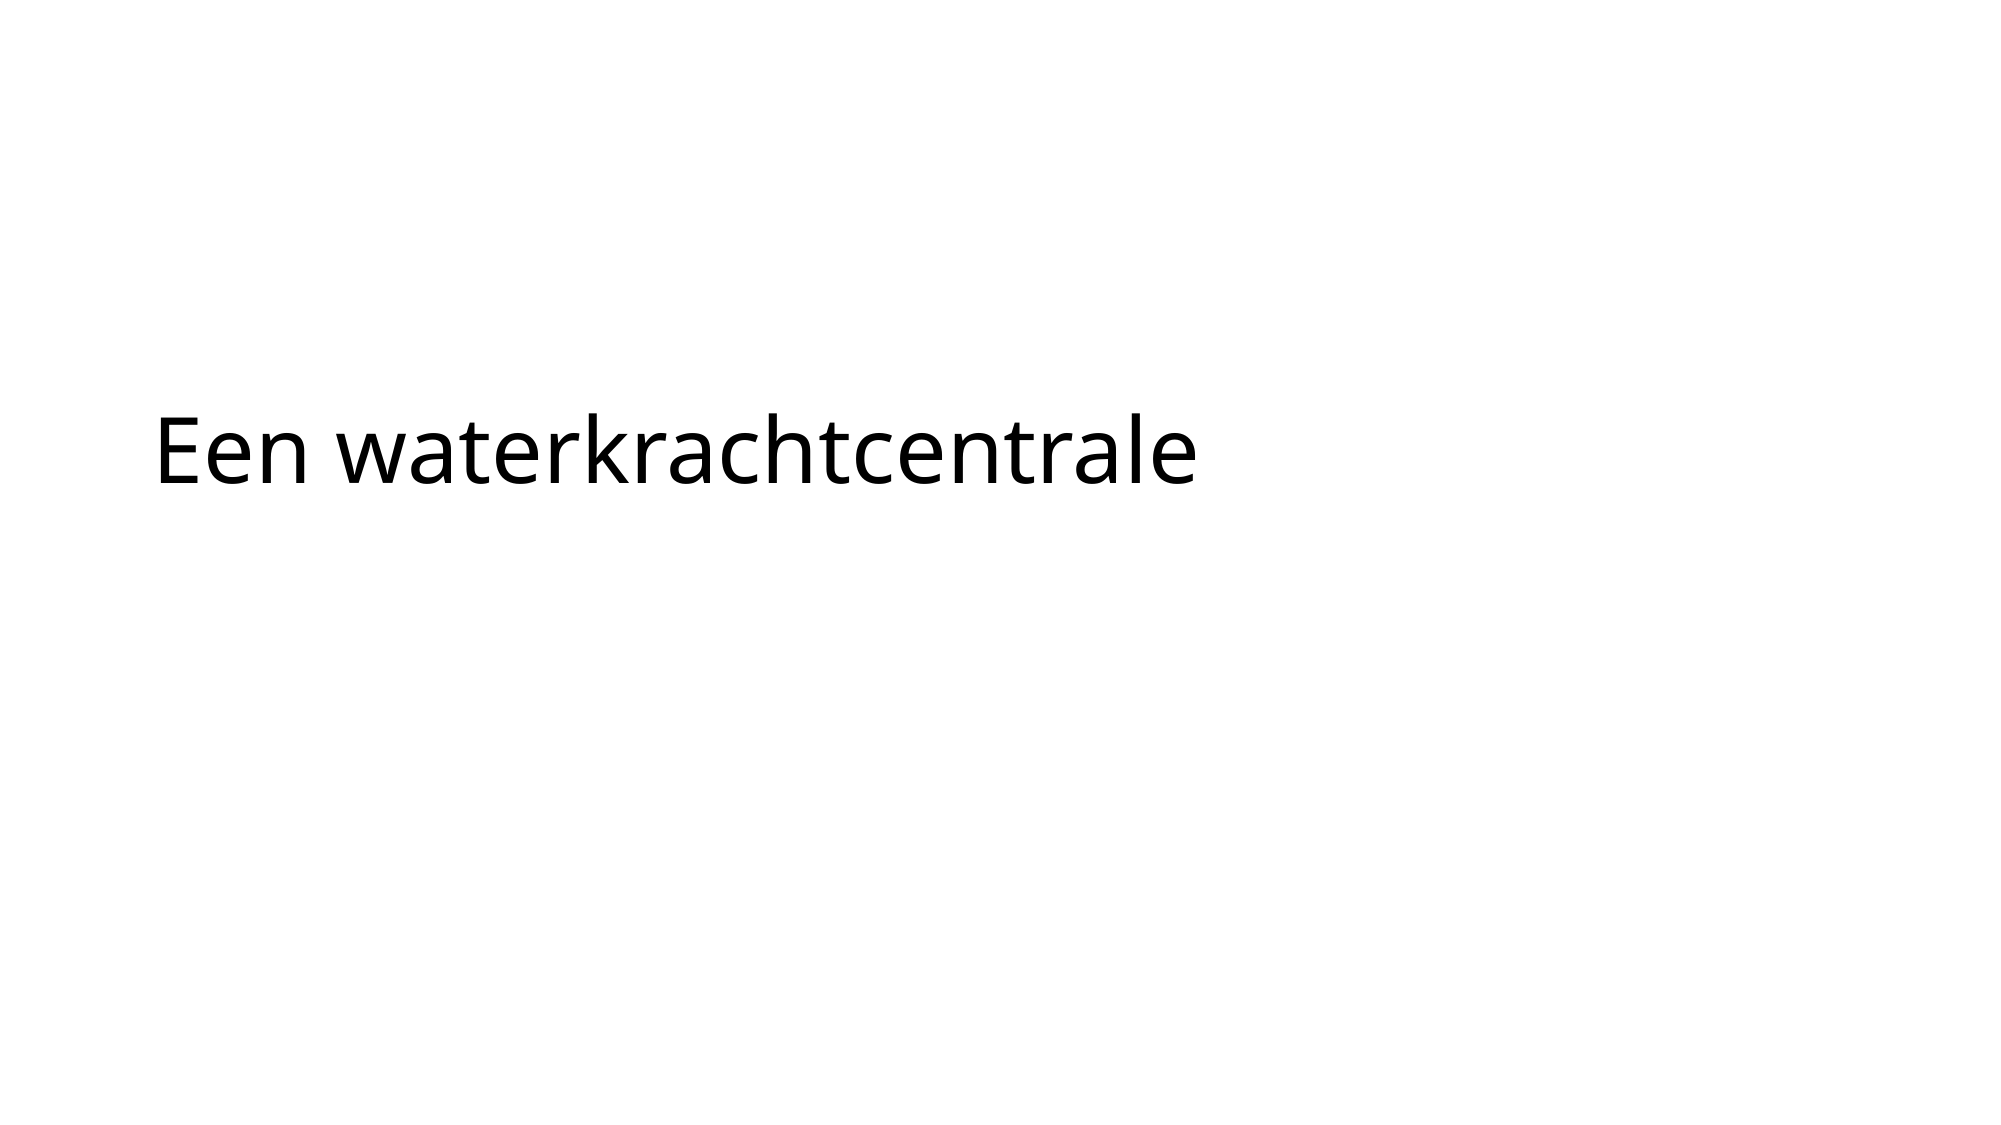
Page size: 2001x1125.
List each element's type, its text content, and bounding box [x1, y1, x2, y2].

title Een waterkrachtcentrale [137, 345, 1863, 563]
